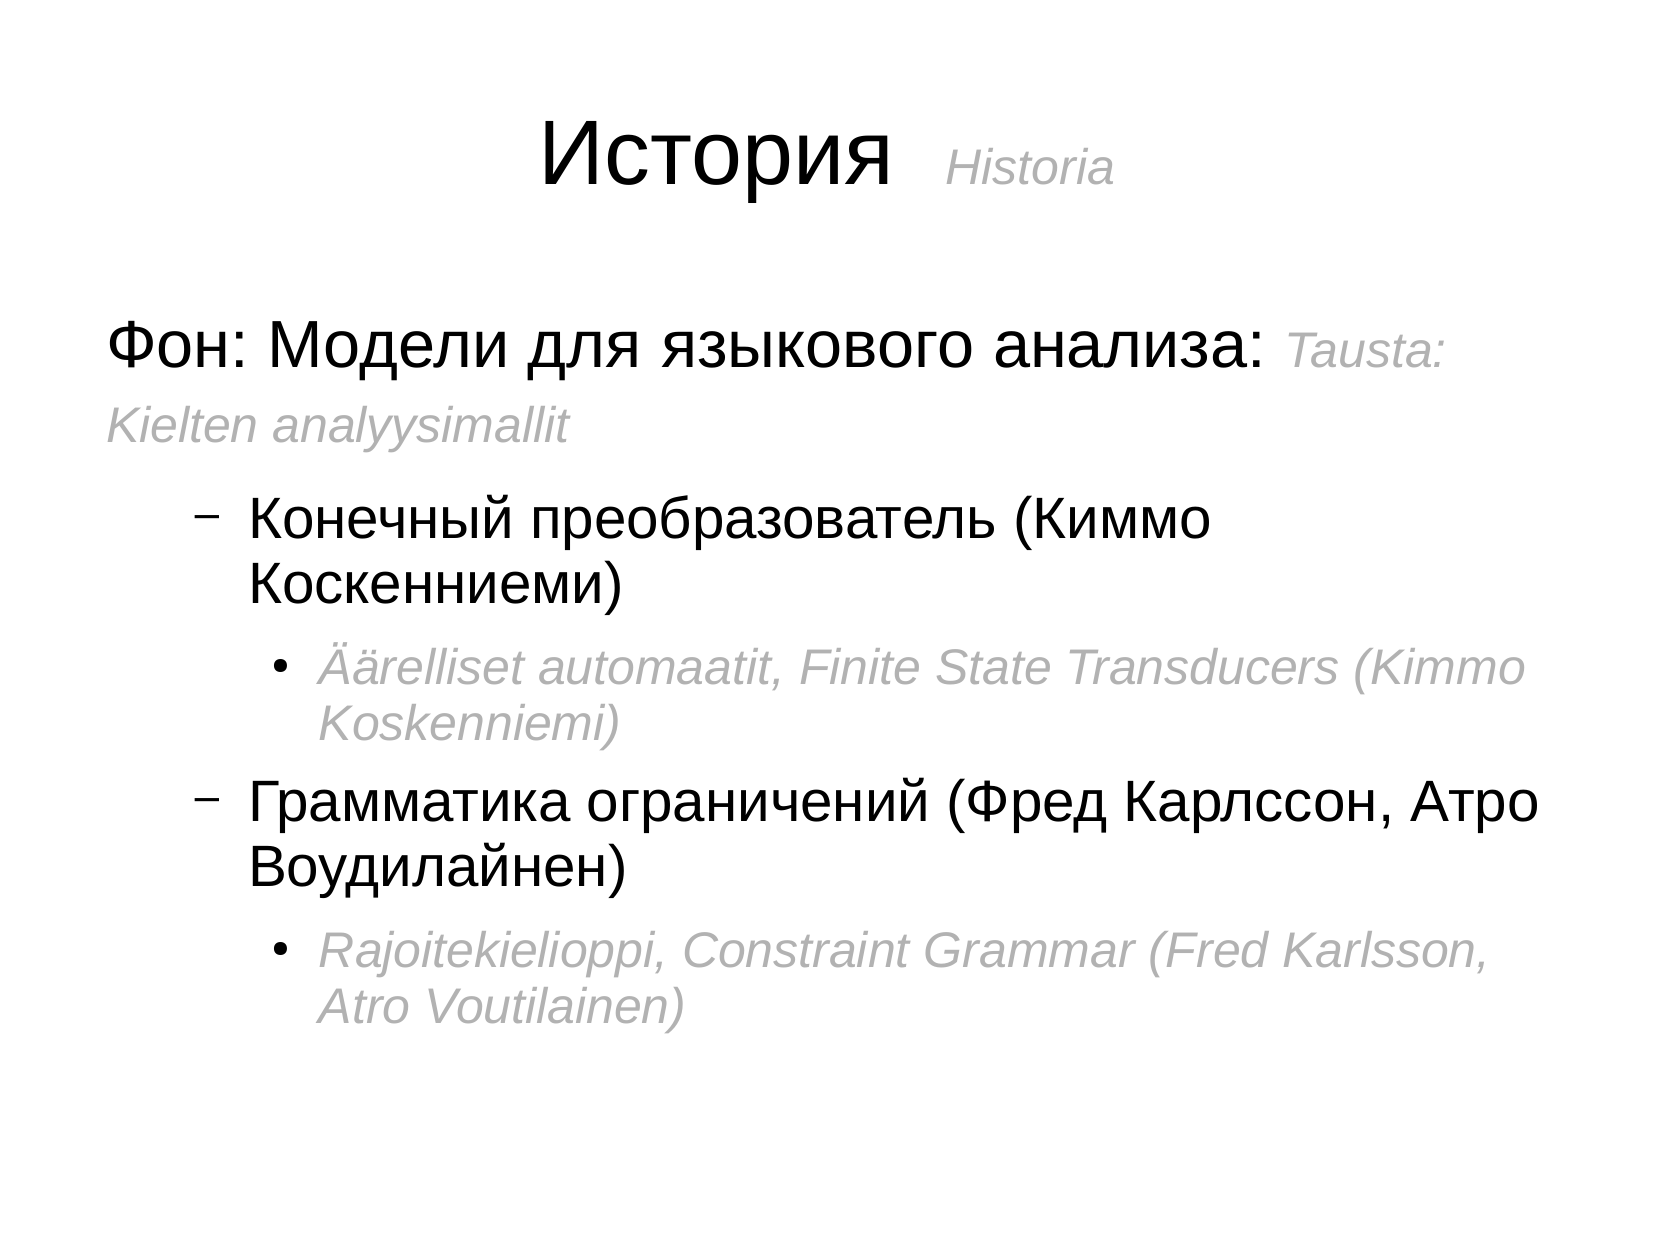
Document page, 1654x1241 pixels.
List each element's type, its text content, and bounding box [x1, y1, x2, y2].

list Фон: Модели для языкового анализа: Tausta: Kielten analyysimallit Конечный преобразователь (Киммо Коскенниеми) Äärelliset automaatit, Finite State Transducers (Kimmo Koskenniemi) Грамматика ограничений (Фред Карлссон, Атро Воудилайнен) Rajoitekielioppi, Constraint Grammar (Fred Karlsson, Atro Voutilainen) [106, 307, 1595, 1027]
title История Historia [82, 49, 1571, 257]
